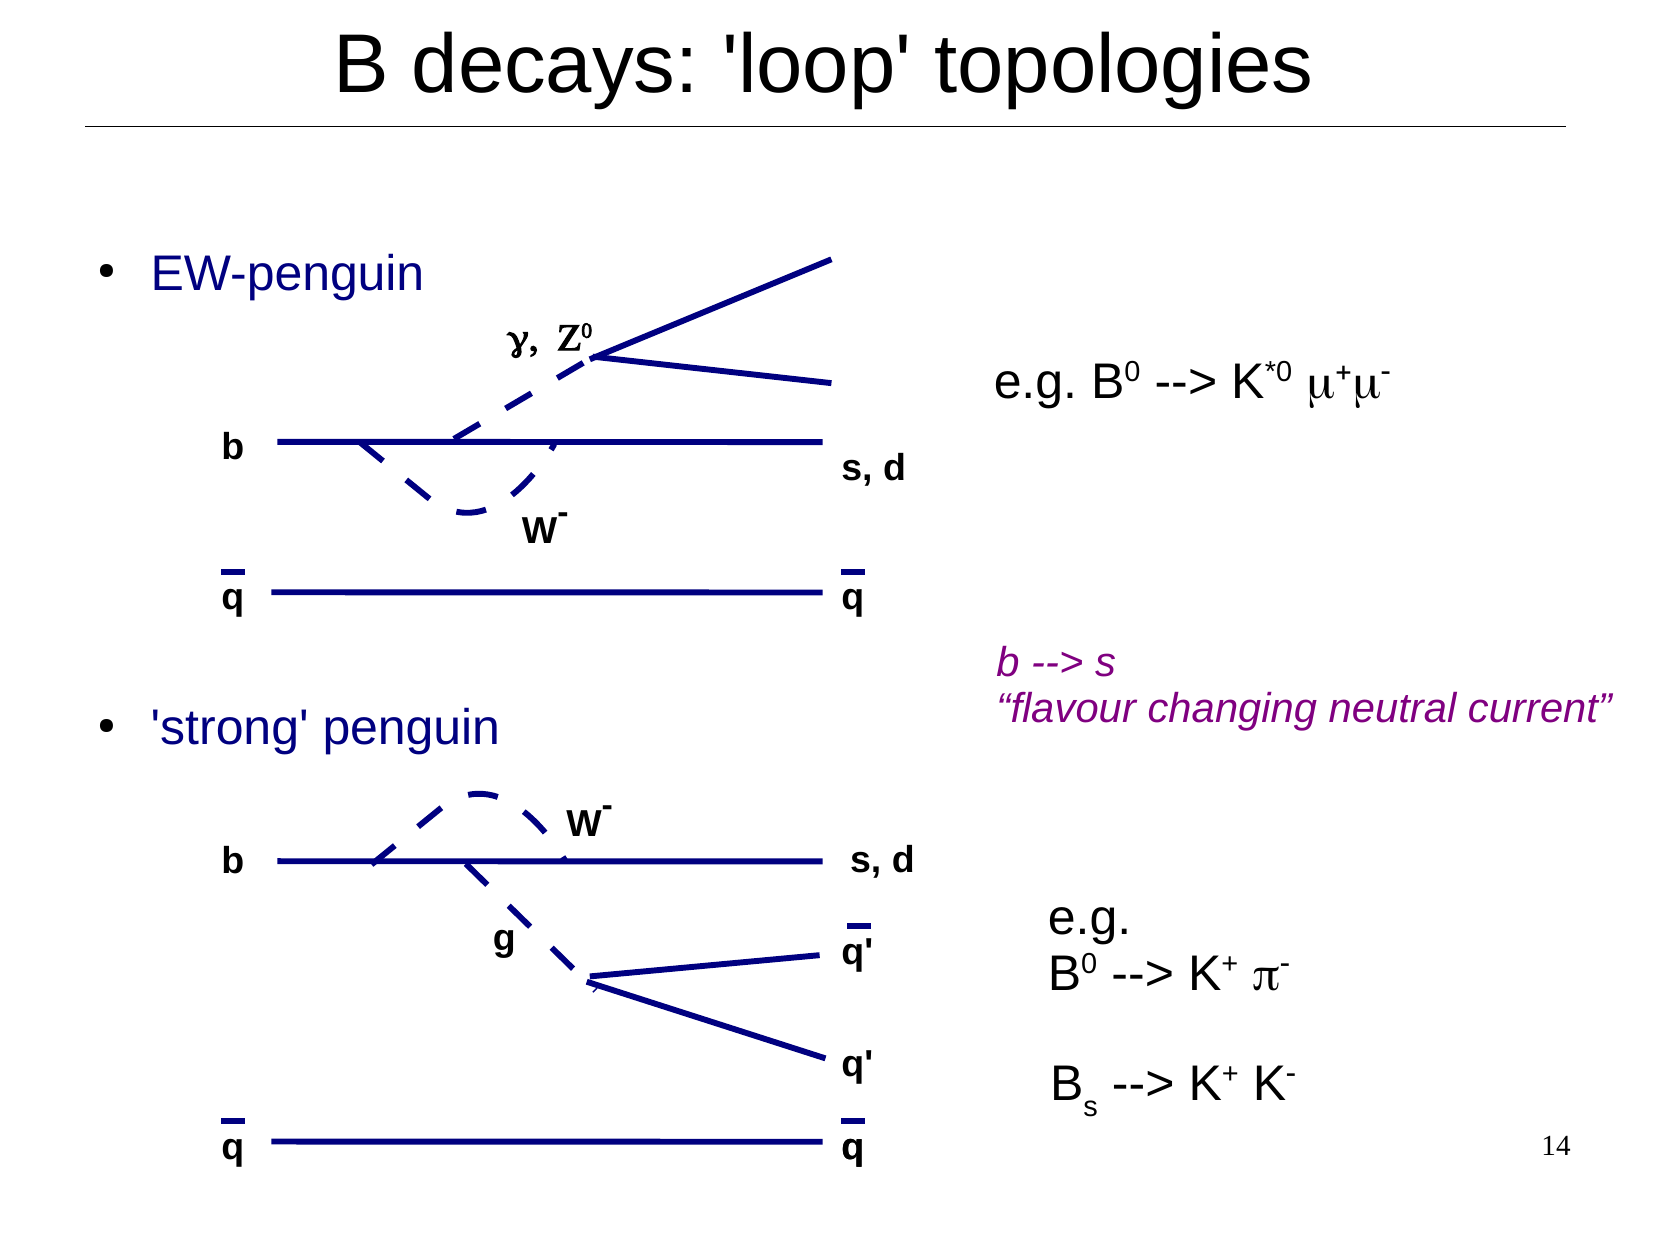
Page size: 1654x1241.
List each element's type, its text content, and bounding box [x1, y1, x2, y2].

text_box q' [826, 1035, 889, 1093]
text_box q' [826, 923, 889, 980]
text_box W- [507, 483, 584, 563]
text_box q [206, 1117, 259, 1175]
text_box b [206, 831, 259, 889]
list EW-penguin [79, 244, 1568, 322]
text_box e.g. B0 --> K*0 m+m- [978, 345, 1411, 426]
text_box s, d [835, 831, 930, 889]
text_box q [826, 1117, 880, 1175]
text_box s, d [826, 438, 921, 496]
text_box Bs --> K+ K- [1035, 1047, 1317, 1136]
text_box q [206, 568, 259, 626]
title B decays: 'loop' topologies [79, 5, 1568, 121]
list 'strong' penguin [79, 699, 1568, 777]
text_box g [478, 908, 531, 966]
text_box e.g. B0 --> K+ p- [1033, 882, 1325, 1018]
text_box q [826, 568, 880, 626]
text_box g, Z0 [492, 315, 606, 380]
text_box b --> s “flavour changing neutral current” [981, 630, 1628, 739]
text_box W- [551, 775, 628, 856]
text_box b [206, 418, 259, 476]
